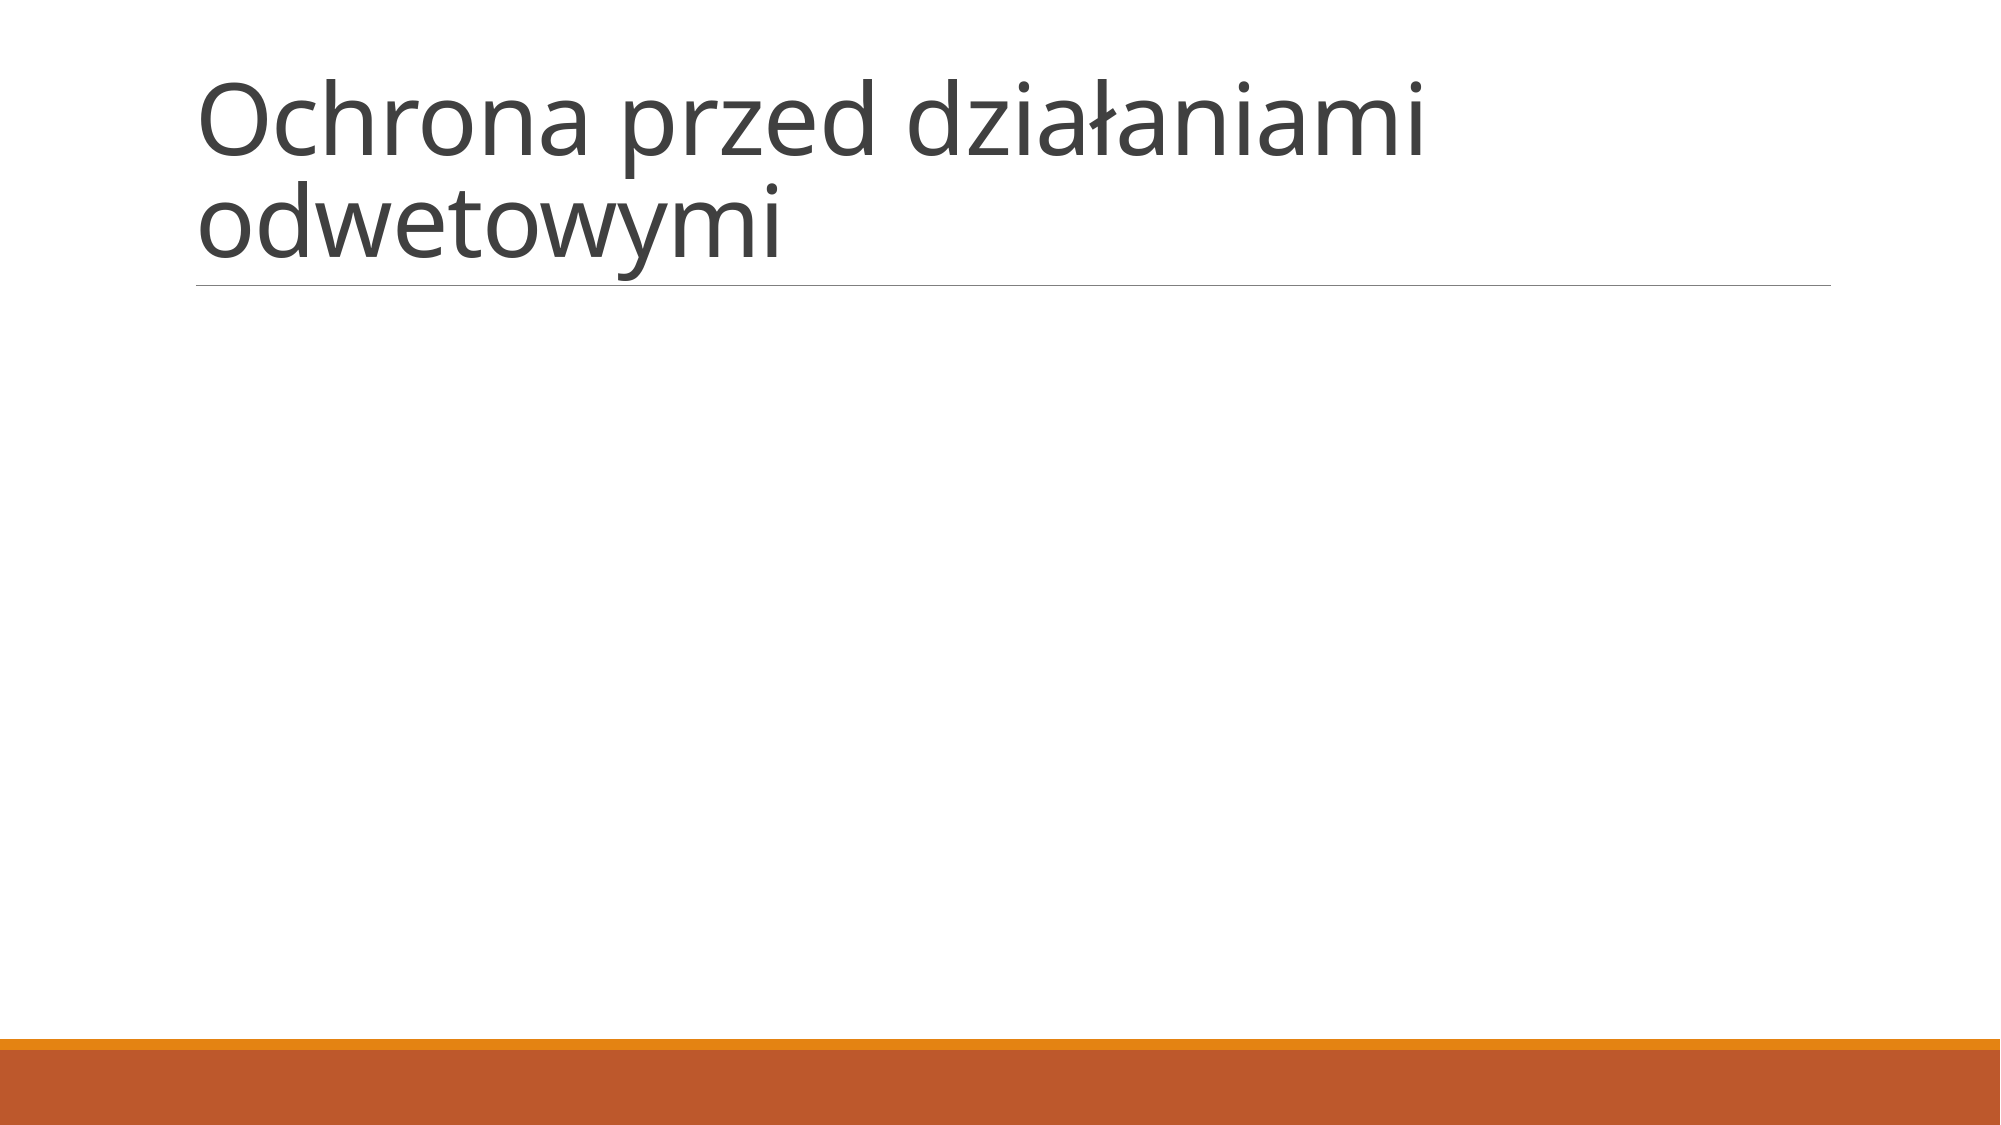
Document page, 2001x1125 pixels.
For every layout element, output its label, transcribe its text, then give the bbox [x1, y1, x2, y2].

title Ochrona przed działaniami odwetowymi [180, 47, 1831, 286]
